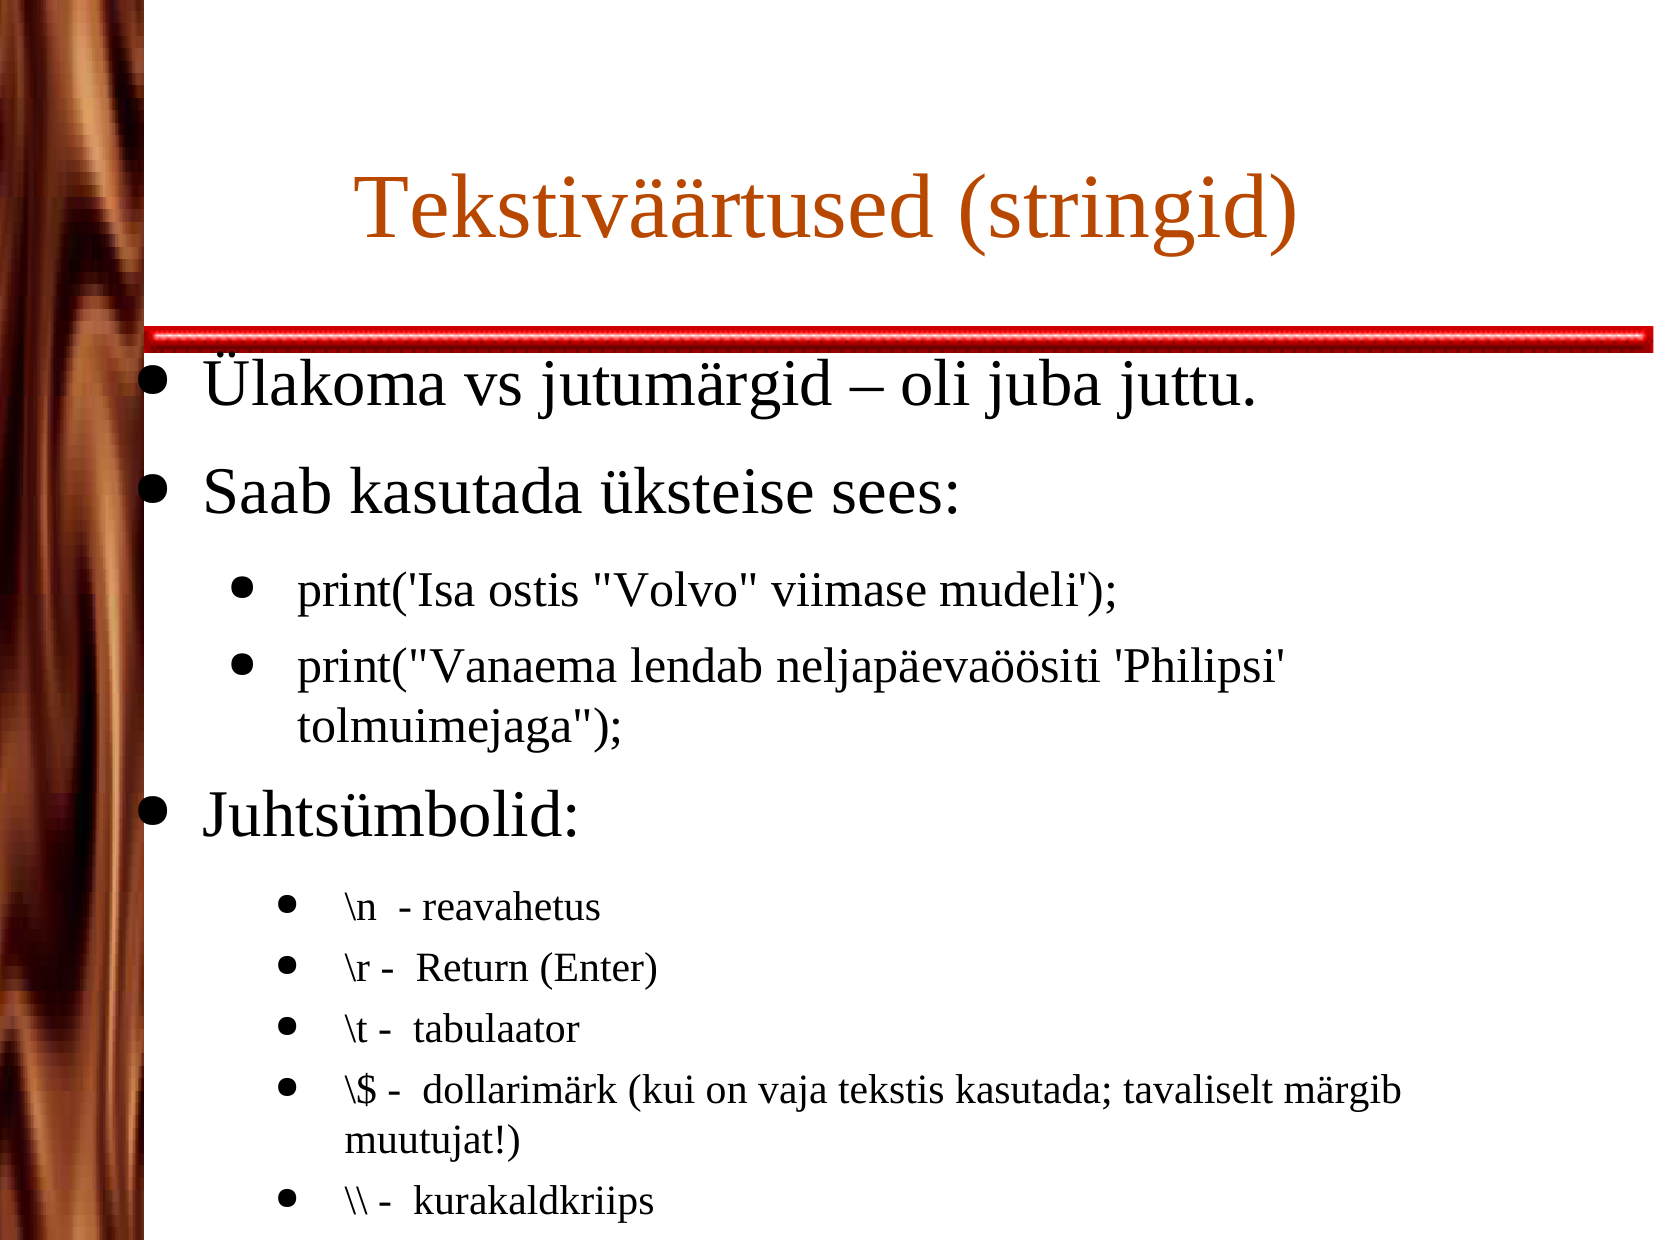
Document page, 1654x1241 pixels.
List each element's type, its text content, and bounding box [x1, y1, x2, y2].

title Tekstiväärtused (stringid) [121, 100, 1533, 312]
list Ülakoma vs jutumärgid – oli juba juttu. Saab kasutada üksteise sees: print('Isa ostis "Volvo" viimase mudeli'); print("Vanaema lendab neljapäevaöösiti 'Philipsi' tolmuimejaga"); Juhtsümbolid: \n - reavahetus \r - Return (Enter) \t - tabulaator \$ - dollarimärk (kui on vaja tekstis kasutada; tavaliselt märgib muutujat!) \\ - kurakaldkriips [121, 344, 1533, 1229]
picture [0, 0, 1654, 1240]
